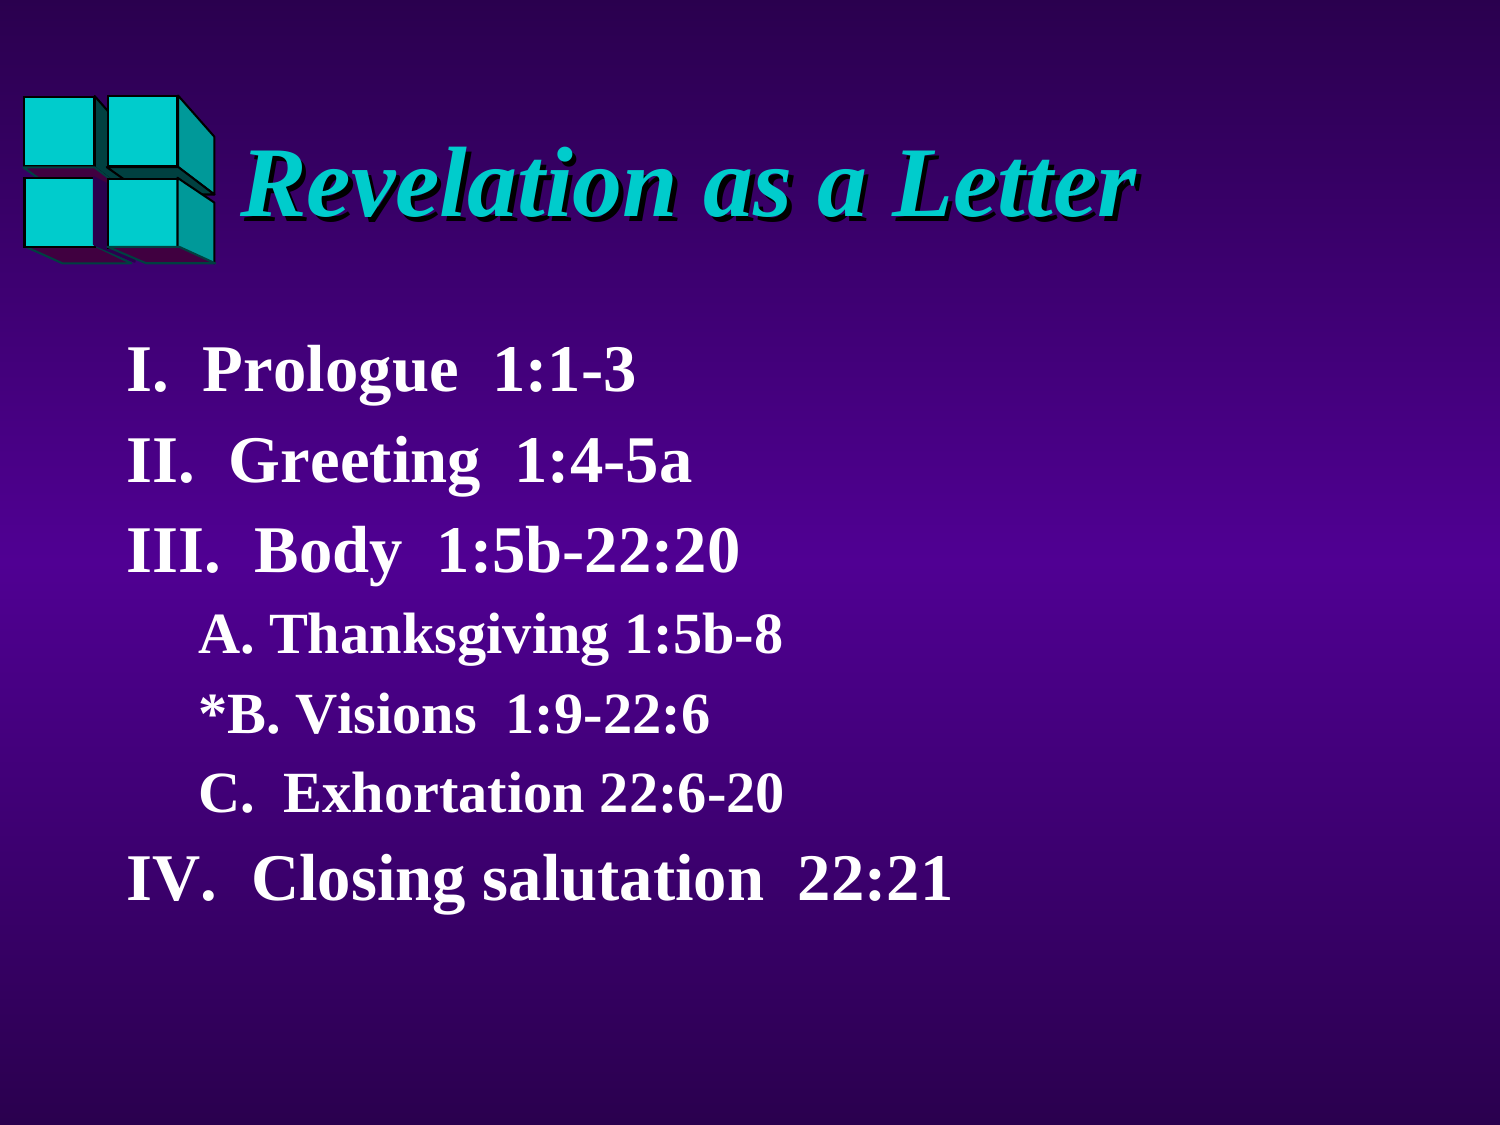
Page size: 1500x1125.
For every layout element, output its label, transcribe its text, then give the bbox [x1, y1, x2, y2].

title Revelation as a Letter [224, 78, 1388, 288]
list I. Prologue 1:1-3 II. Greeting 1:4-5a III. Body 1:5b-22:20 A. Thanksgiving 1:5b-8 *B. Visions 1:9-22:6 C. Exhortation 22:6-20 IV. Closing salutation 22:21 [112, 324, 1388, 1001]
